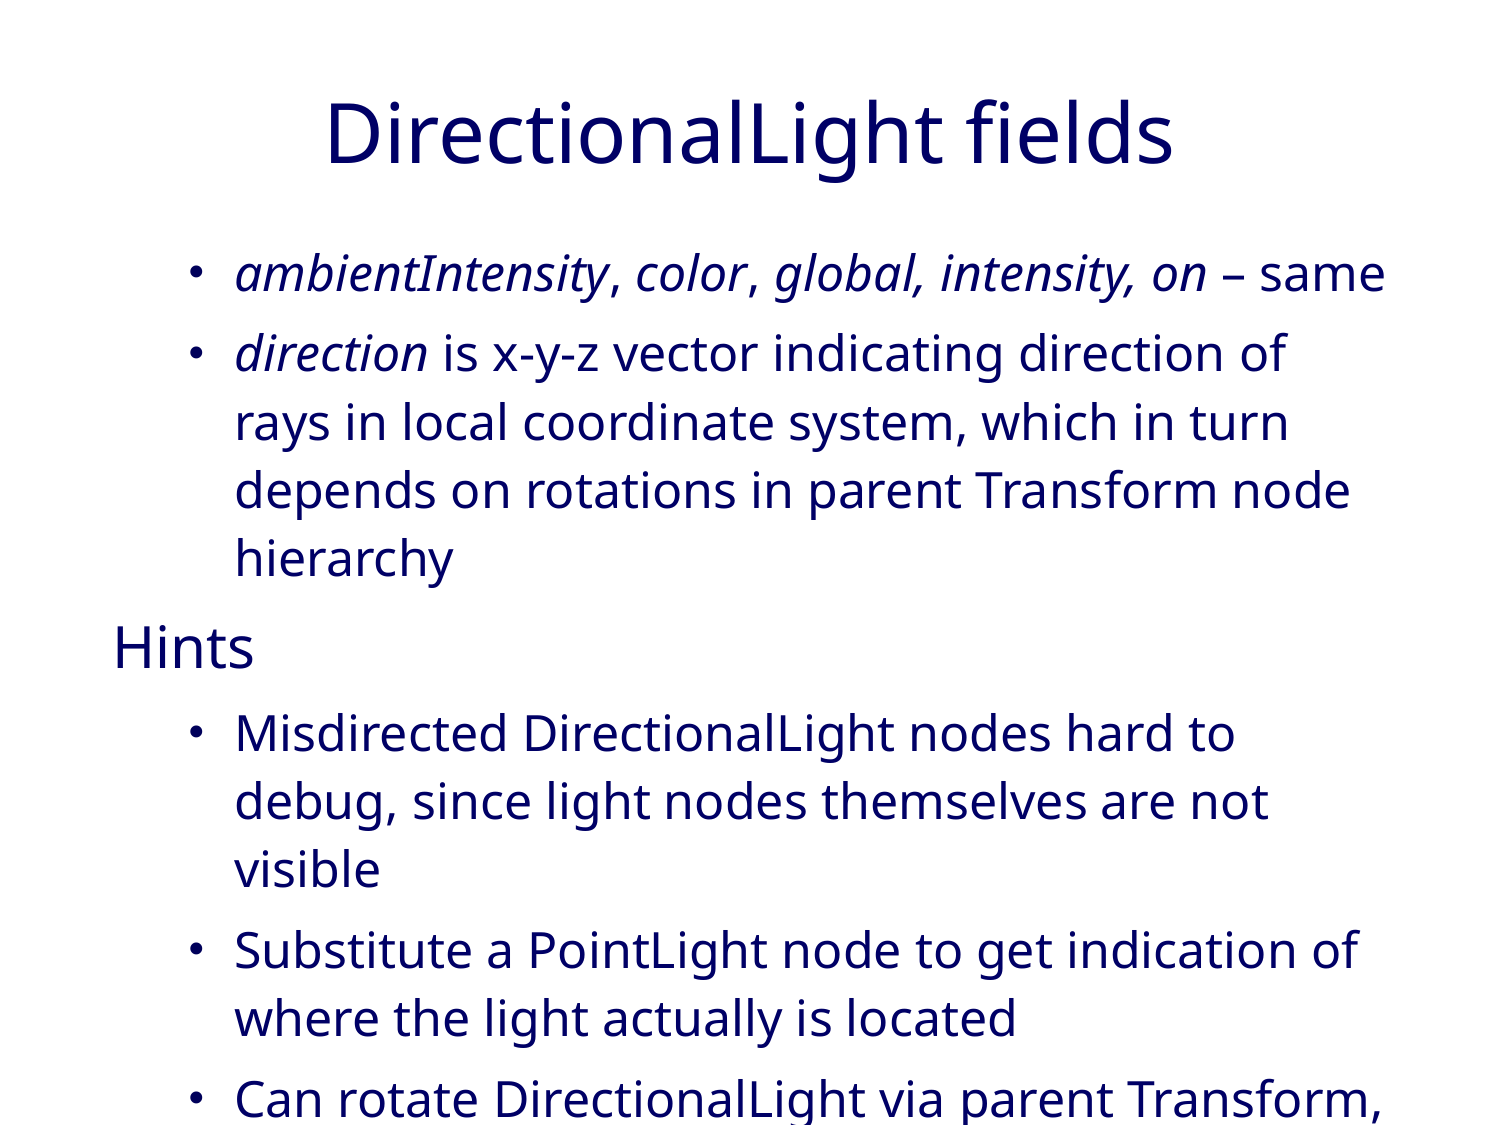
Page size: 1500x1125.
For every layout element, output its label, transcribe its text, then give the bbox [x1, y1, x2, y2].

title DirectionalLight fields [112, 44, 1388, 218]
list ambientIntensity, color, global, intensity, on – same direction is x-y-z vector indicating direction of rays in local coordinate system, which in turn depends on rotations in parent Transform node hierarchy Hints Misdirected DirectionalLight nodes hard to debug, since light nodes themselves are not visible Substitute a PointLight node to get indication of where the light actually is located Can rotate DirectionalLight via parent Transform, also semitransparent Cone for direction, range Position irrelevant since constant intensity, direction [112, 237, 1388, 1048]
